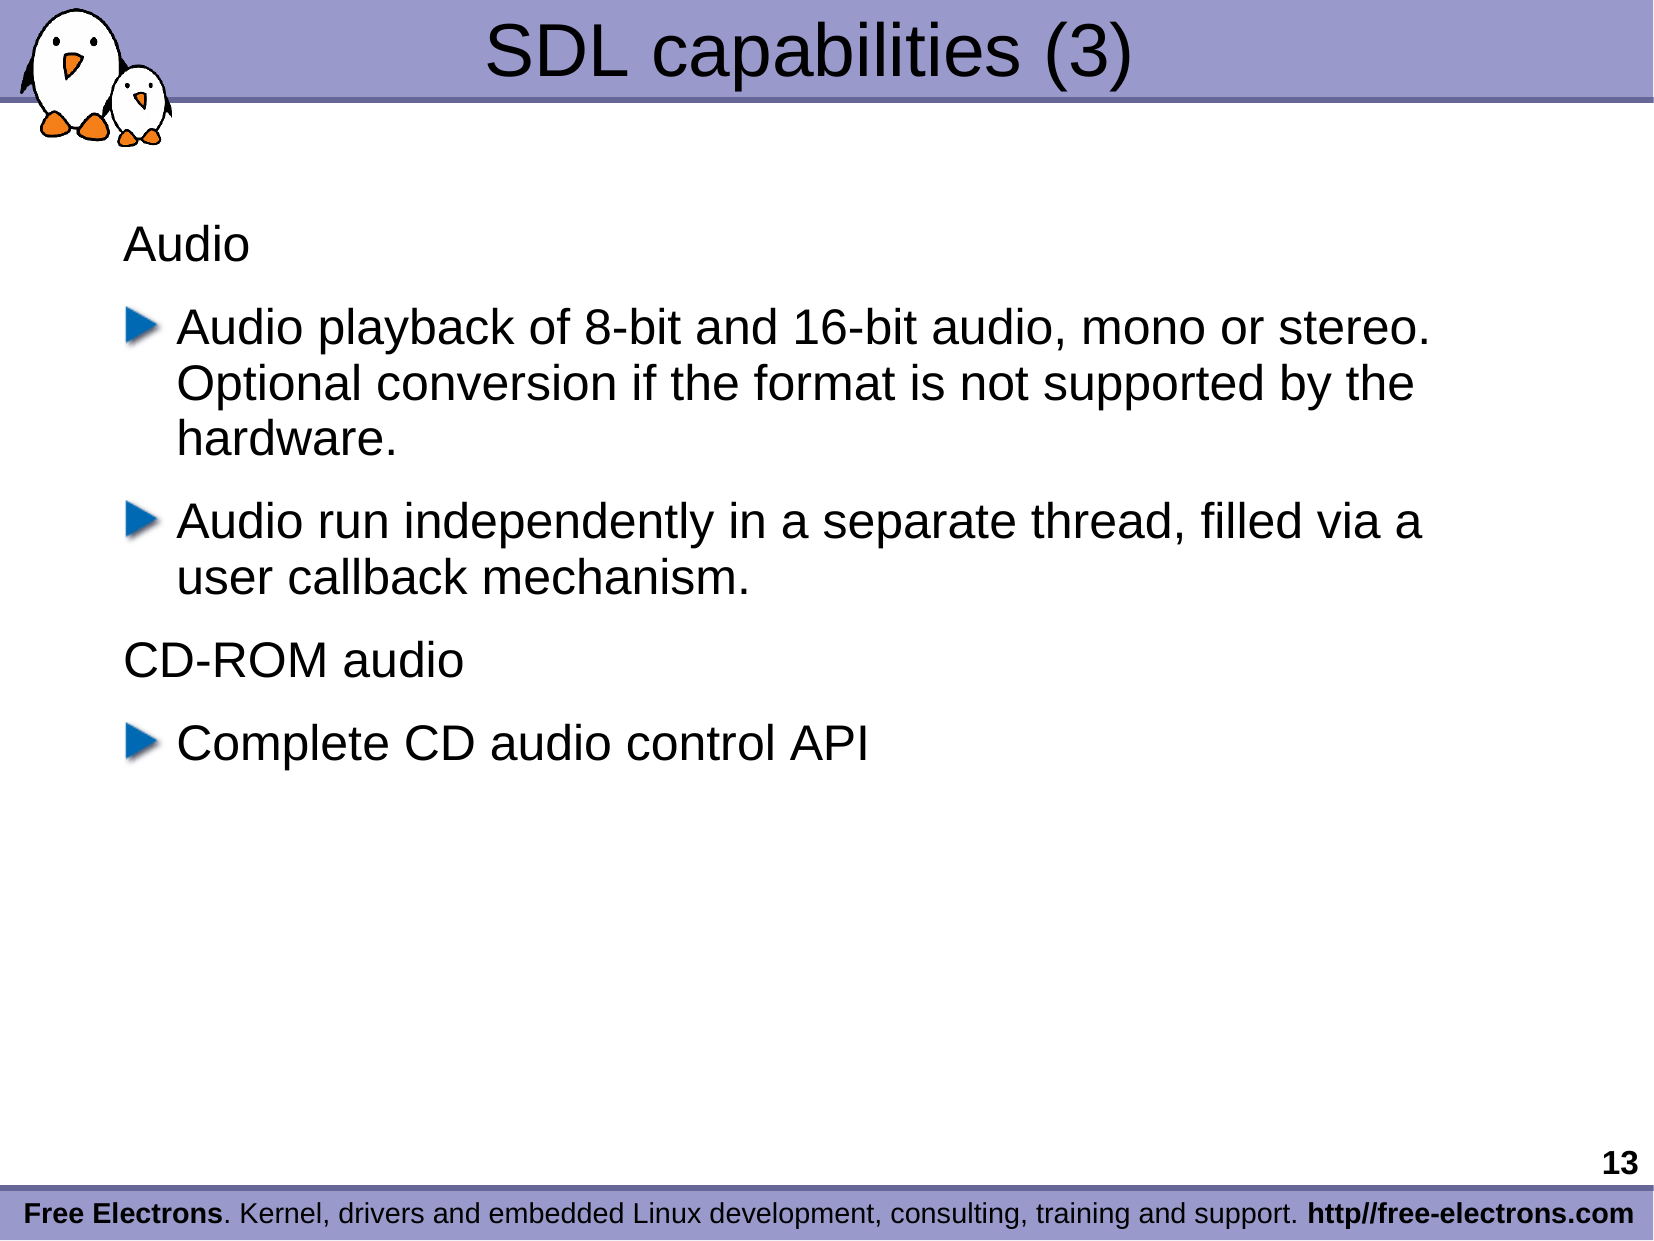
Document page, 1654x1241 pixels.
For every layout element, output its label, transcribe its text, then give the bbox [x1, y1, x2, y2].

picture [20, 8, 172, 147]
list Audio Audio playback of 8-bit and 16-bit audio, mono or stereo. Optional conversion if the format is not supported by the hardware. Audio run independently in a separate thread, filled via a user callback mechanism. CD-ROM audio Complete CD audio control API [105, 216, 1532, 1066]
title SDL capabilities (3) [65, 0, 1555, 101]
